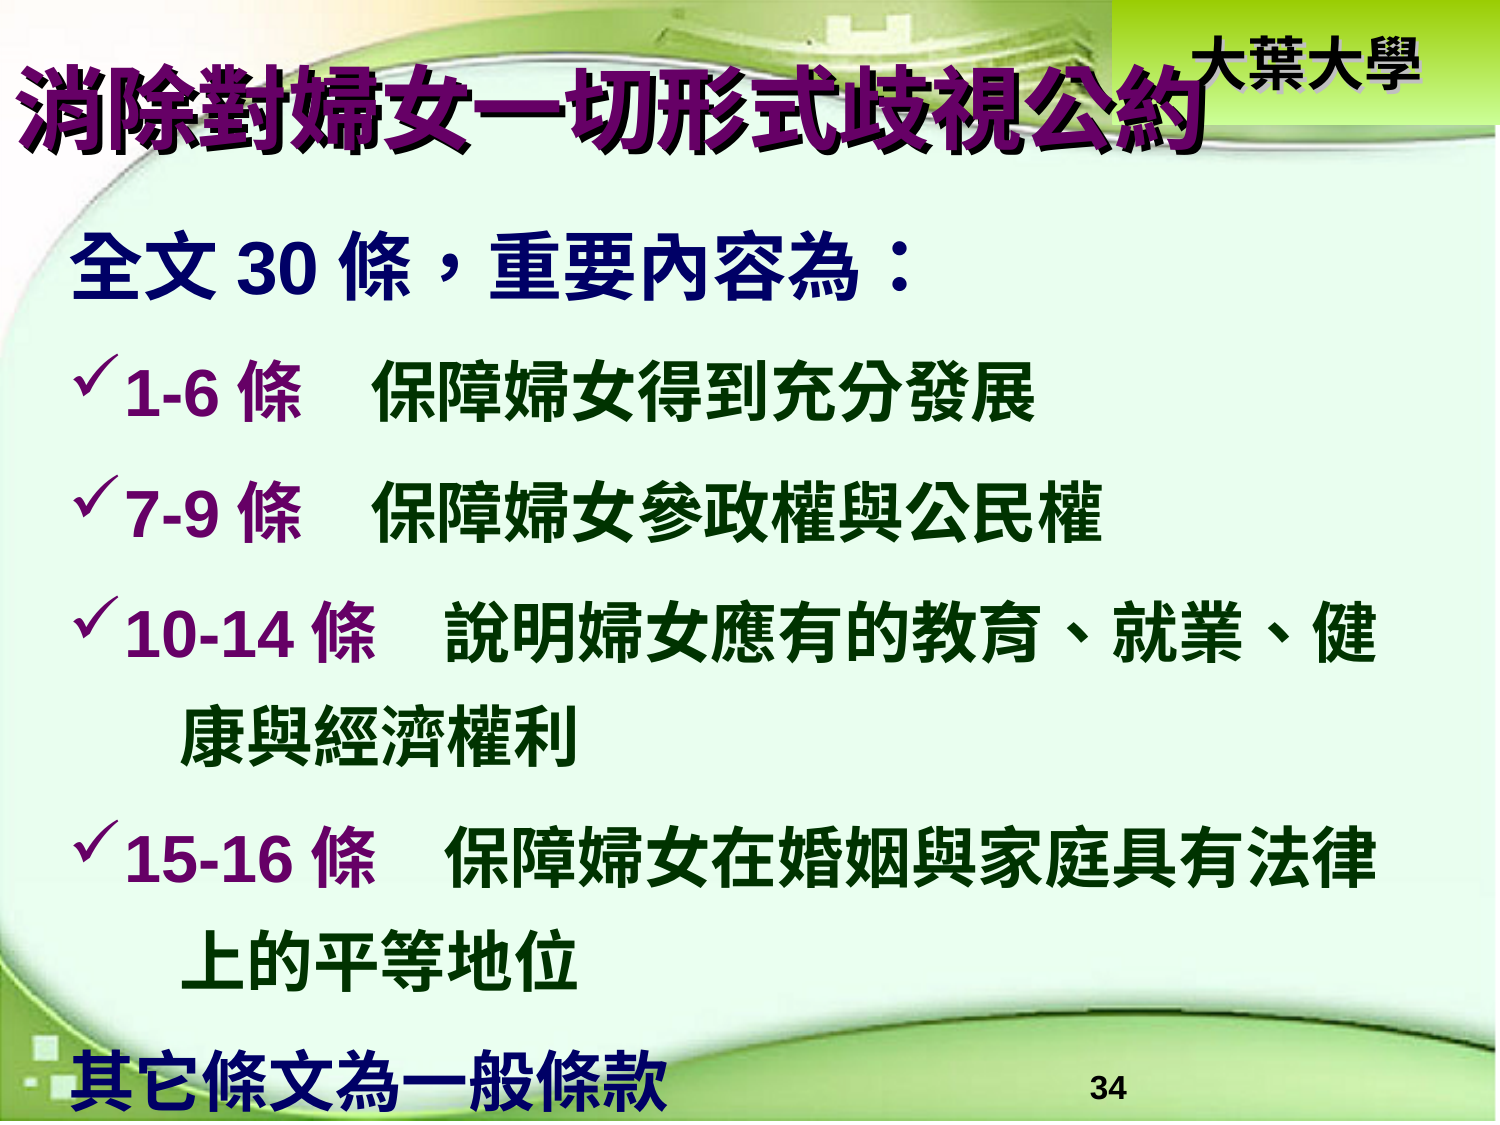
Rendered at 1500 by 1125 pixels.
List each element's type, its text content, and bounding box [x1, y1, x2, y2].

text_box 全文30條，重要內容為： 1-6條 保障婦女得到充分發展 7-9條 保障婦女參政權與公民權 10-14條 說明婦女應有的教育、就業、健康與經濟權利 15-16條 保障婦女在婚姻與家庭具有法律上的平等地位 其它條文為一般條款 [53, 184, 1447, 1125]
text_box 消除對婦女一切形式歧視公約 [0, 42, 1285, 231]
